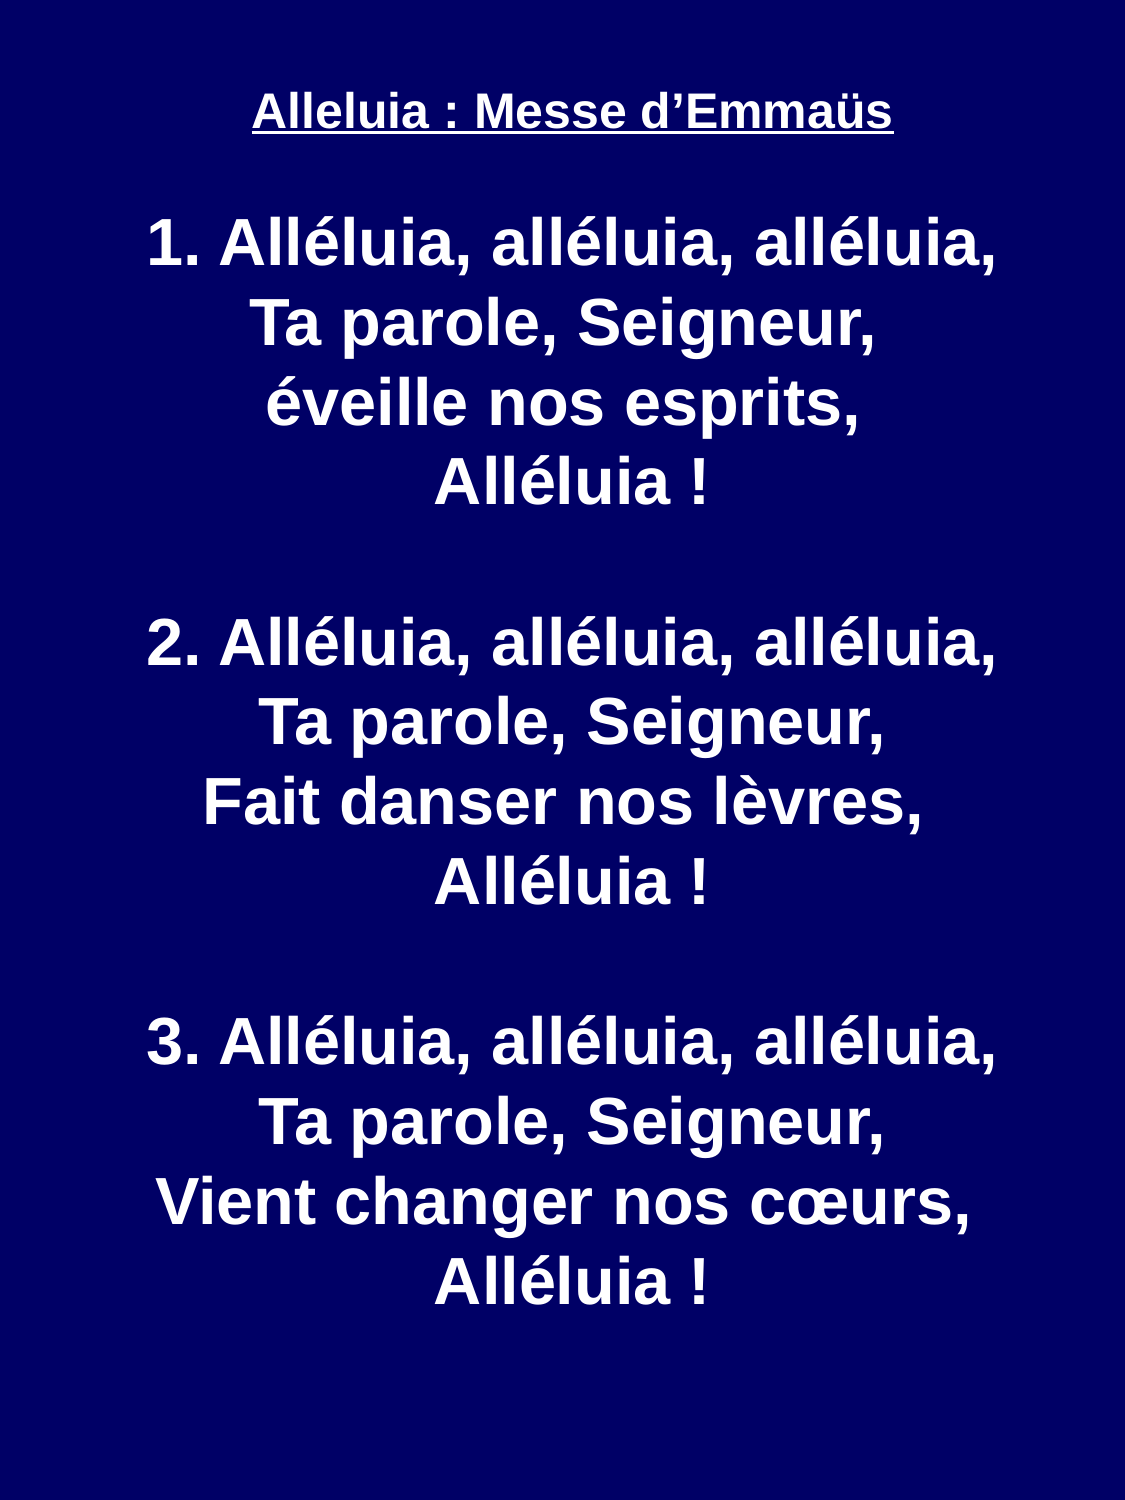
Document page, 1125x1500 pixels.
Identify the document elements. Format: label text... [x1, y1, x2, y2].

text_box Alleluia : Messe d’Emmaüs 1. Alléluia, alléluia, alléluia, Ta parole, Seigneur, éveille nos esprits, Alléluia ! 2. Alléluia, alléluia, alléluia, Ta parole, Seigneur, Fait danser nos lèvres, Alléluia ! 3. Alléluia, alléluia, alléluia, Ta parole, Seigneur, Vient changer nos cœurs, Alléluia ! [0, 70, 1125, 1347]
